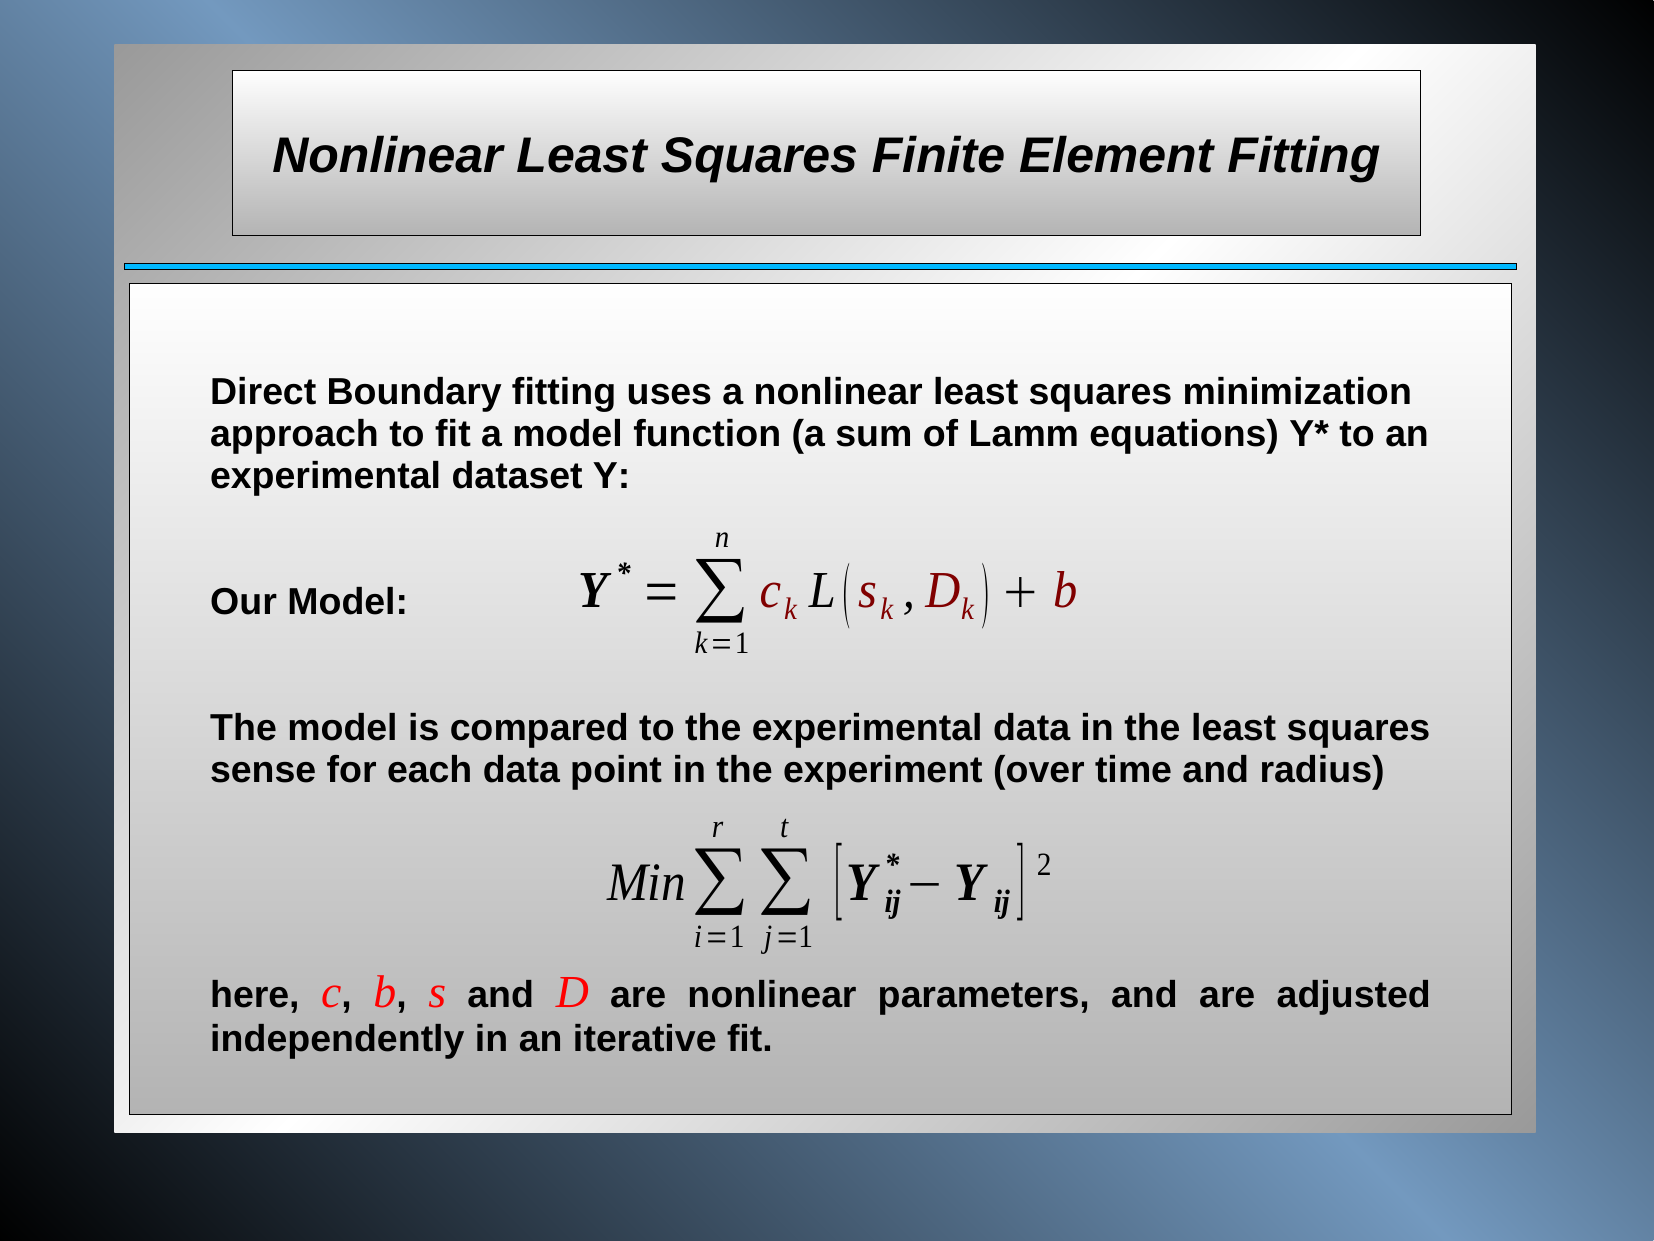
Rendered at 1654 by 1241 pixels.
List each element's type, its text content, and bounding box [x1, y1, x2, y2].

text_box Direct Boundary fitting uses a nonlinear least squares minimization approach to fit a model function (a sum of Lamm equations) Y* to an experimental dataset Y: Our Model: The model is compared to the experimental data in the least squares sense for each data point in the experiment (over time and radius) here, c, b, s and D are nonlinear parameters, and are adjusted independently in an iterative fit. [210, 370, 1438, 1060]
text_box [129, 283, 1512, 1115]
chart [591, 809, 1063, 956]
text_box Nonlinear Least Squares Finite Element Fitting [246, 127, 1407, 195]
text_box [232, 70, 1421, 236]
text_box [124, 263, 1517, 270]
chart [566, 521, 1089, 661]
